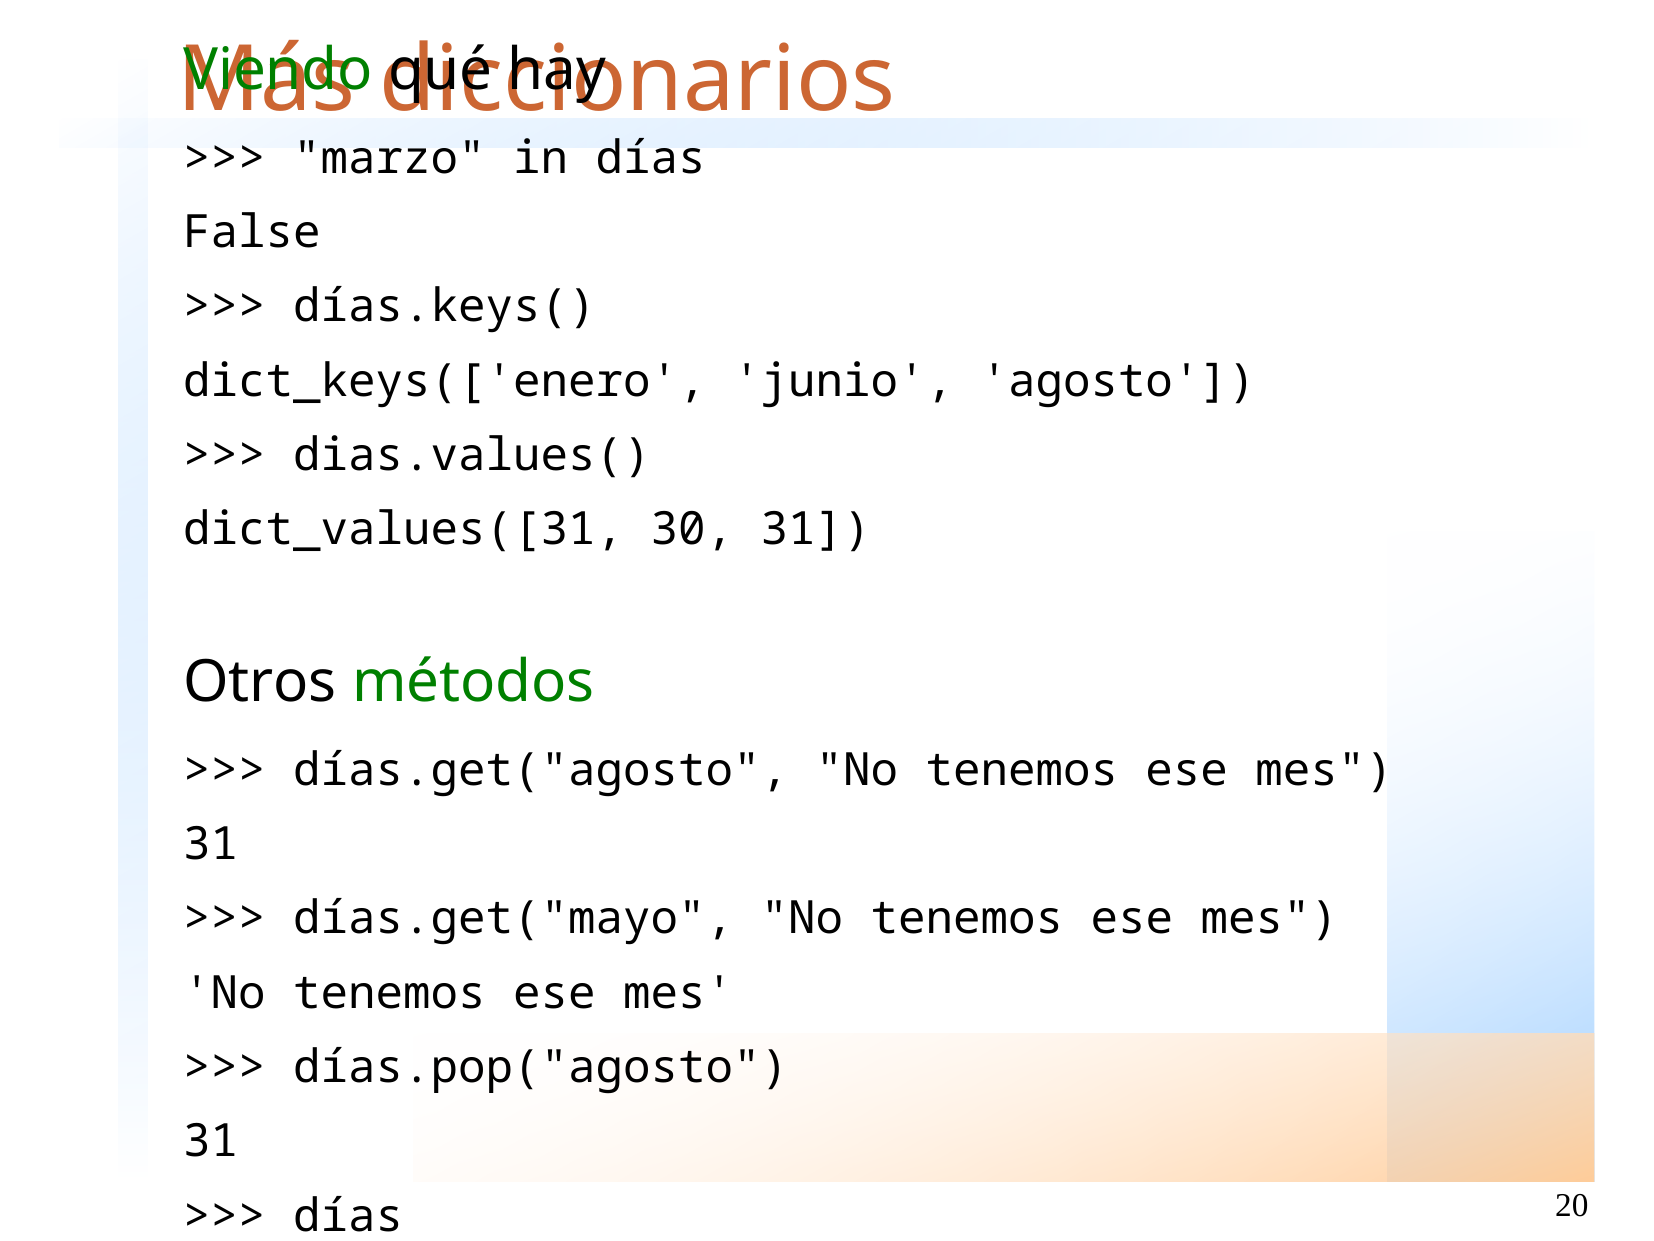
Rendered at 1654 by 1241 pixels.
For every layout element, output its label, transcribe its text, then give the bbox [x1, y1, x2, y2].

title Más diccionarios [177, 0, 1595, 150]
text_box Viendo qué hay >>> "marzo" in días False >>> días.keys() dict_keys(['enero', 'junio', 'agosto']) >>> dias.values() dict_values([31, 30, 31]) Otros métodos >>> días.get("agosto", "No tenemos ese mes") 31 >>> días.get("mayo", "No tenemos ese mes") 'No tenemos ese mes' >>> días.pop("agosto") 31 >>> días {'enero': 31, 'junio': 30} [147, 161, 1595, 1185]
